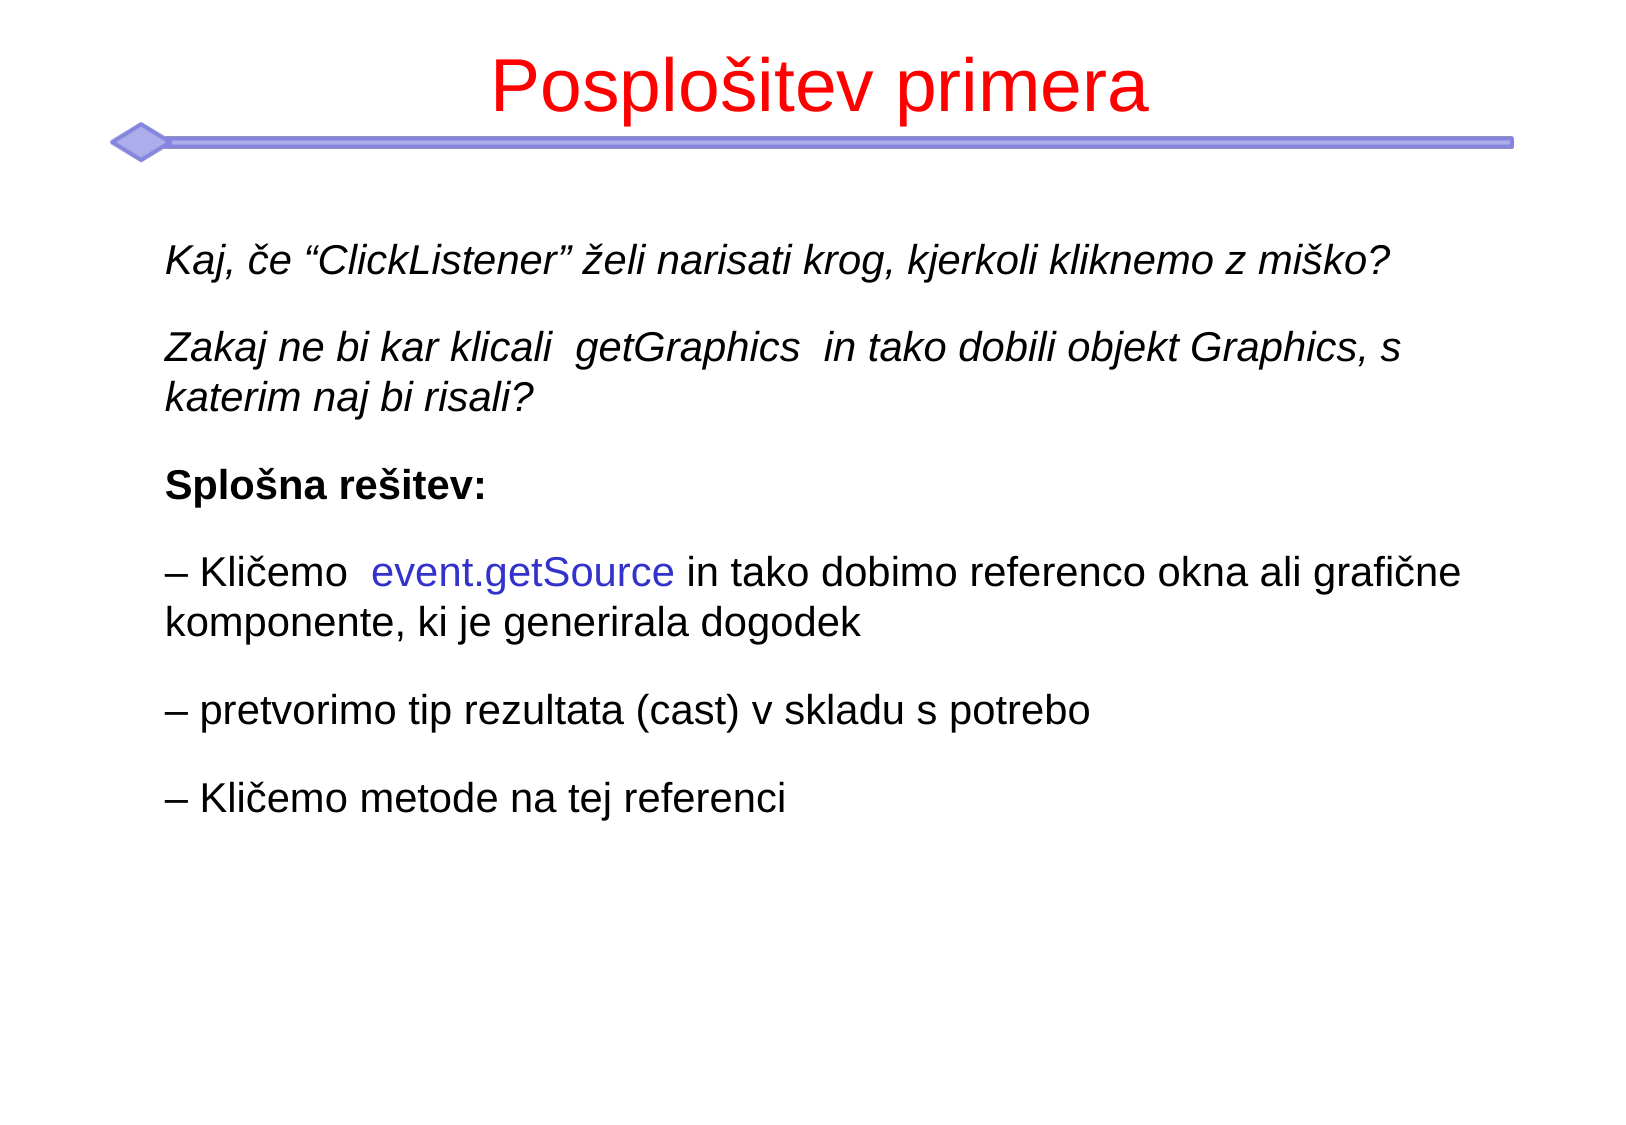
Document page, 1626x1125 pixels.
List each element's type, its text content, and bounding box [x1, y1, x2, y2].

title Posplošitev primera [125, 24, 1516, 138]
text_box Kaj, če “ClickListener” želi narisati krog, kjerkoli kliknemo z miško? Zakaj ne bi kar klicali getGraphics in tako dobili objekt Graphics, s katerim naj bi risali? Splošna rešitev: – Kličemo event.getSource in tako dobimo referenco okna ali grafične komponente, ki je generirala dogodek – pretvorimo tip rezultata (cast) v skladu s potrebo – Kličemo metode na tej referenci [150, 224, 1501, 829]
picture [109, 121, 1515, 163]
